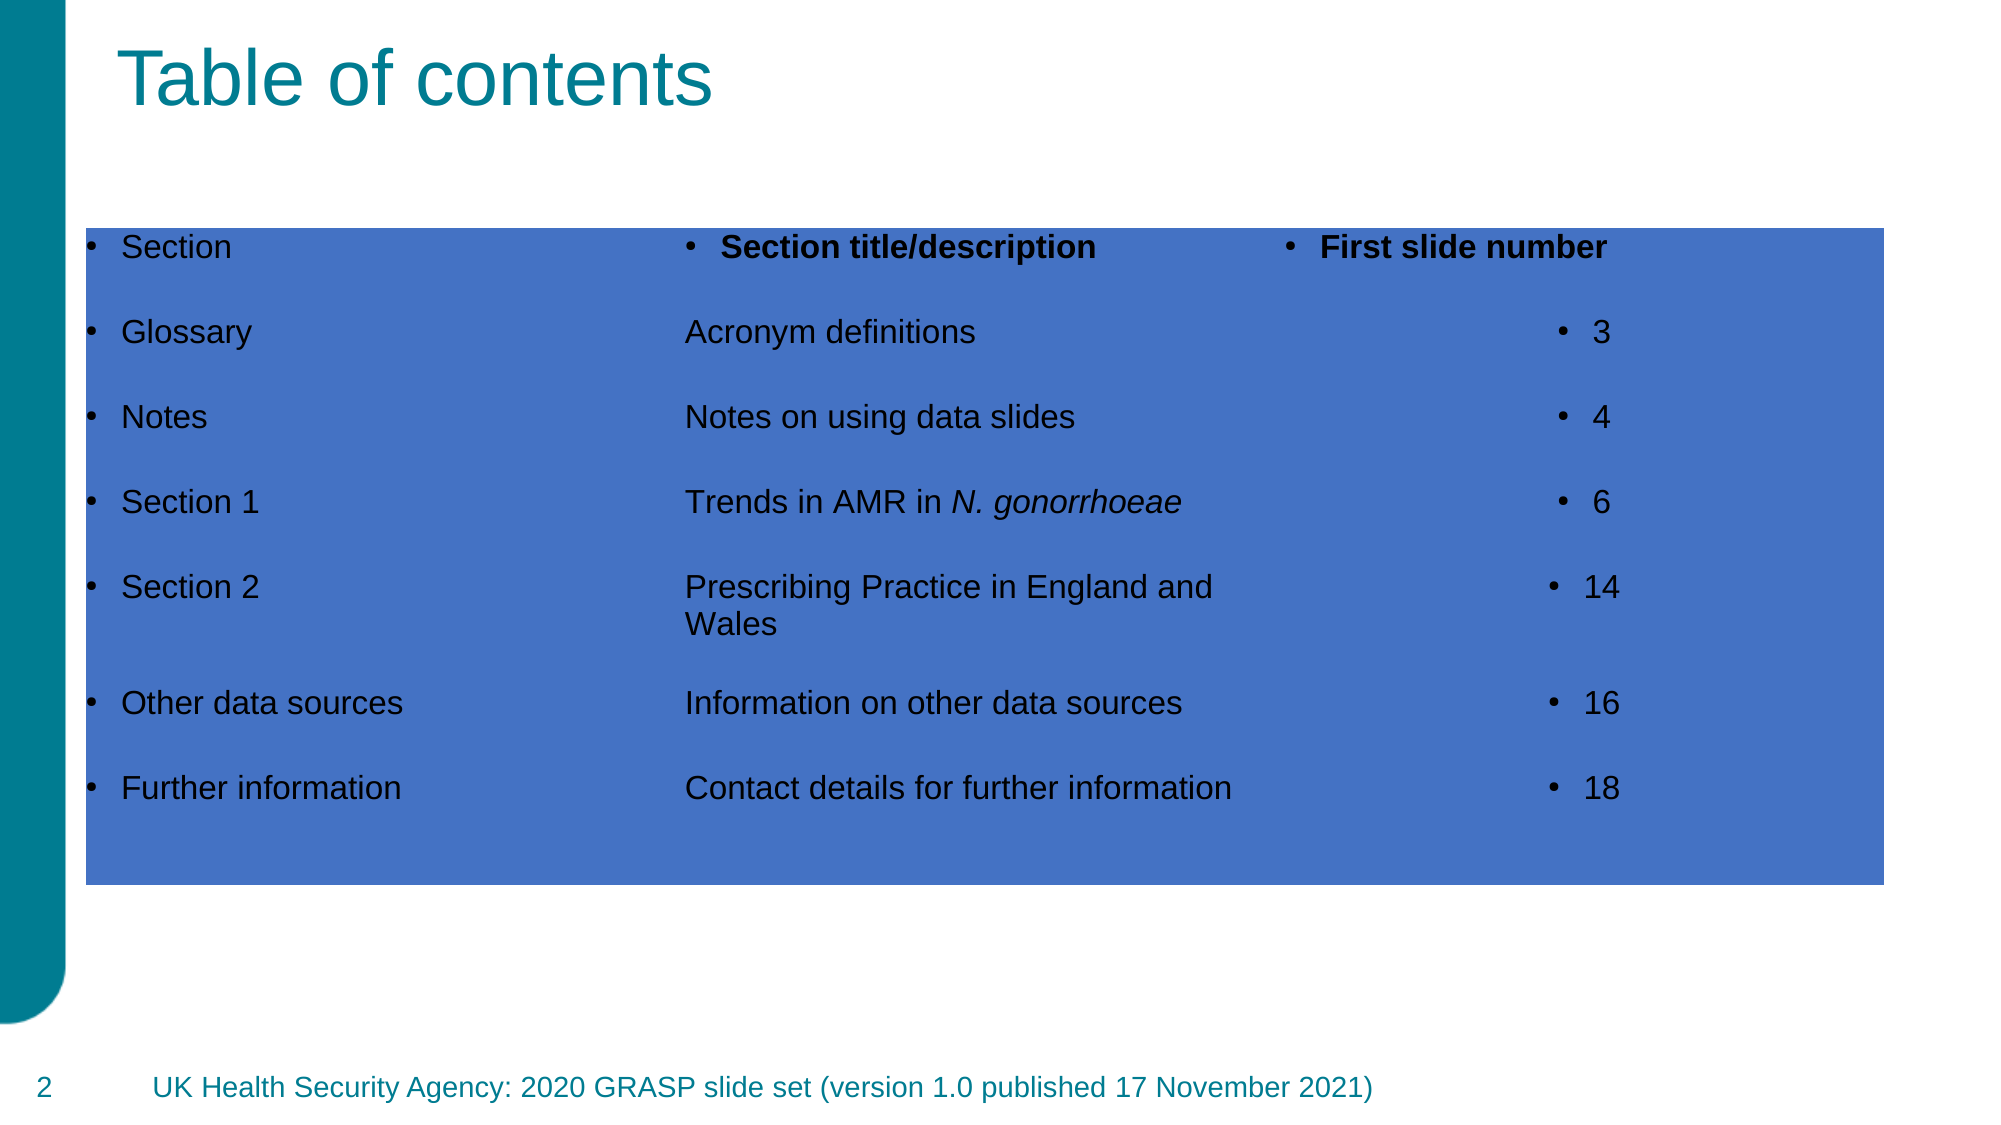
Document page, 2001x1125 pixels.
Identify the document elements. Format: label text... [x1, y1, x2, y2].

table_header Section title/description [685, 228, 1285, 313]
table_cell 4 [1285, 398, 1884, 483]
table_cell Further information [86, 769, 685, 885]
text_box [21, 1056, 120, 1117]
table_cell 6 [1285, 483, 1884, 569]
table_header Section [86, 228, 685, 313]
table_cell Information on other data sources [685, 684, 1285, 769]
table_cell Other data sources [86, 684, 685, 769]
table_cell 16 [1285, 684, 1884, 769]
table_cell 3 [1285, 313, 1884, 398]
title Table of contents [101, 29, 1926, 189]
table_cell Notes on using data slides [685, 398, 1285, 483]
table_cell 18 [1285, 769, 1884, 885]
table_cell Glossary [86, 313, 685, 398]
table_cell 14 [1285, 569, 1884, 684]
table_cell Acronym definitions [685, 313, 1285, 398]
table_cell Trends in AMR in N. gonorrhoeae [685, 483, 1285, 569]
table_cell Prescribing Practice in England and Wales [685, 569, 1285, 684]
table_cell Contact details for further information [685, 769, 1285, 885]
table_cell Section 1 [86, 483, 685, 569]
text_box UK Health Security Agency: 2020 GRASP slide set (version 1.0 published 17 November 2021) [137, 1056, 1780, 1116]
table_header First slide number [1285, 228, 1884, 313]
table_cell Notes [86, 398, 685, 483]
table_cell Section 2 [86, 569, 685, 684]
